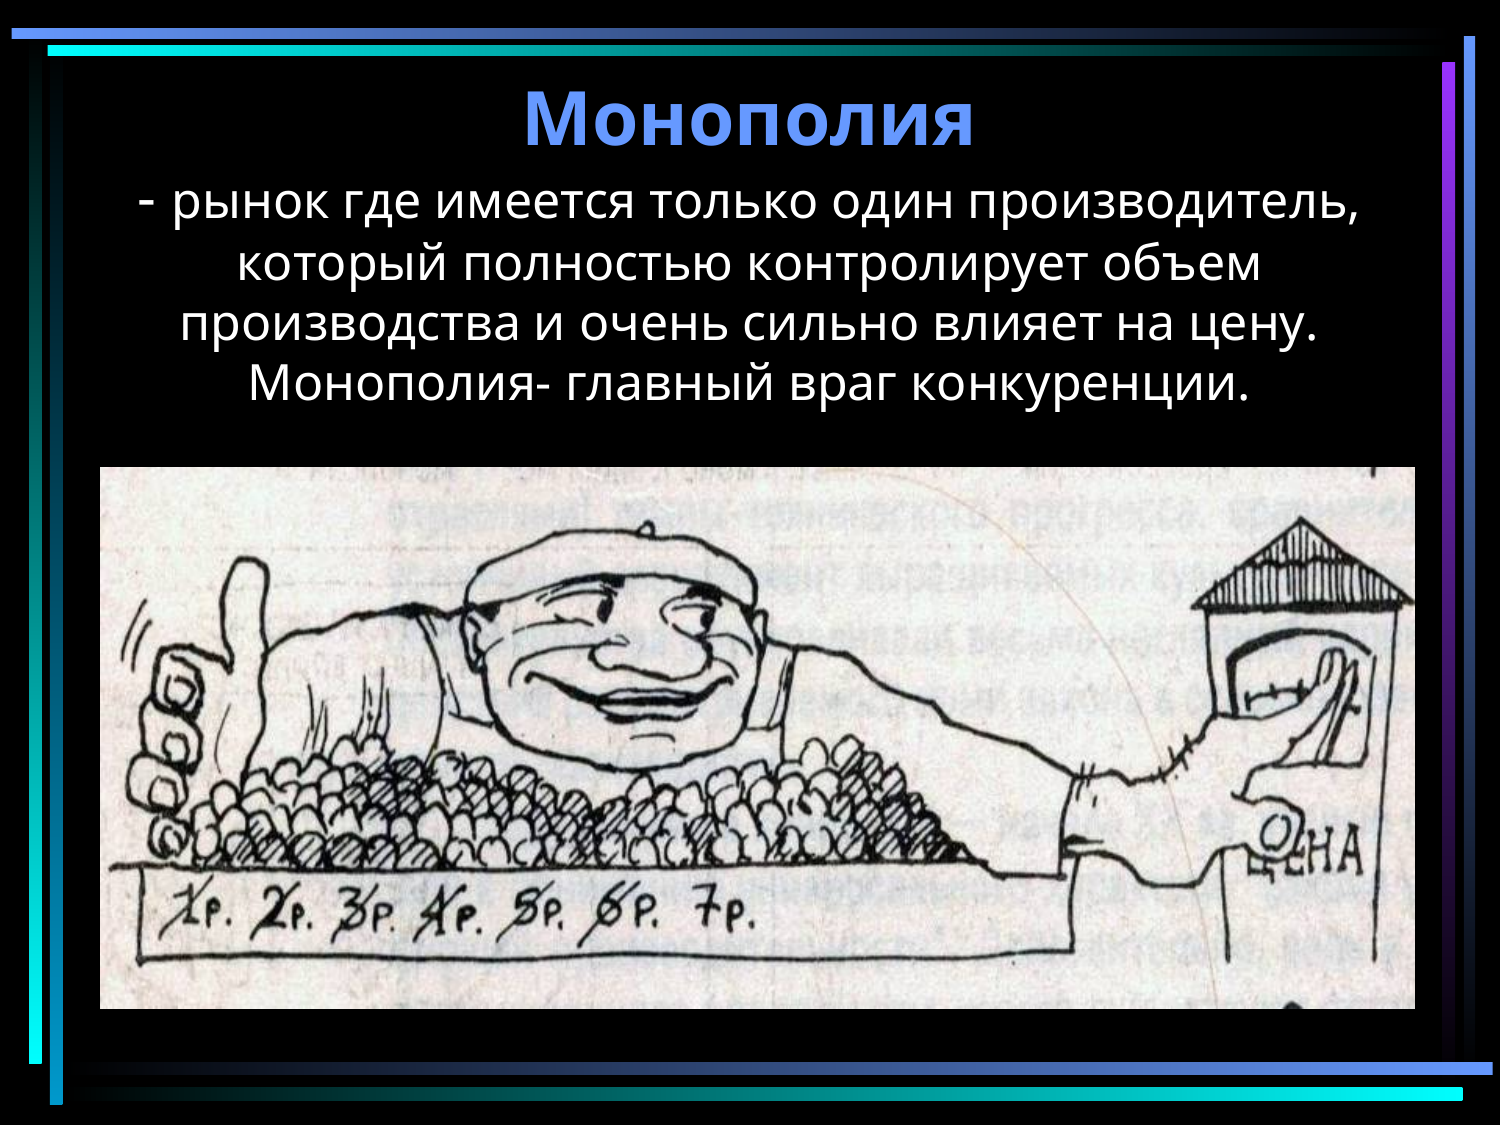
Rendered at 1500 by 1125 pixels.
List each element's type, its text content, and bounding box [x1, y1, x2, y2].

picture [100, 467, 1415, 1009]
title Монополия - рынок где имеется только один производитель, который полностью контролирует объем производства и очень сильно влияет на цену. Монополия- главный враг конкуренции. [112, 255, 1388, 418]
